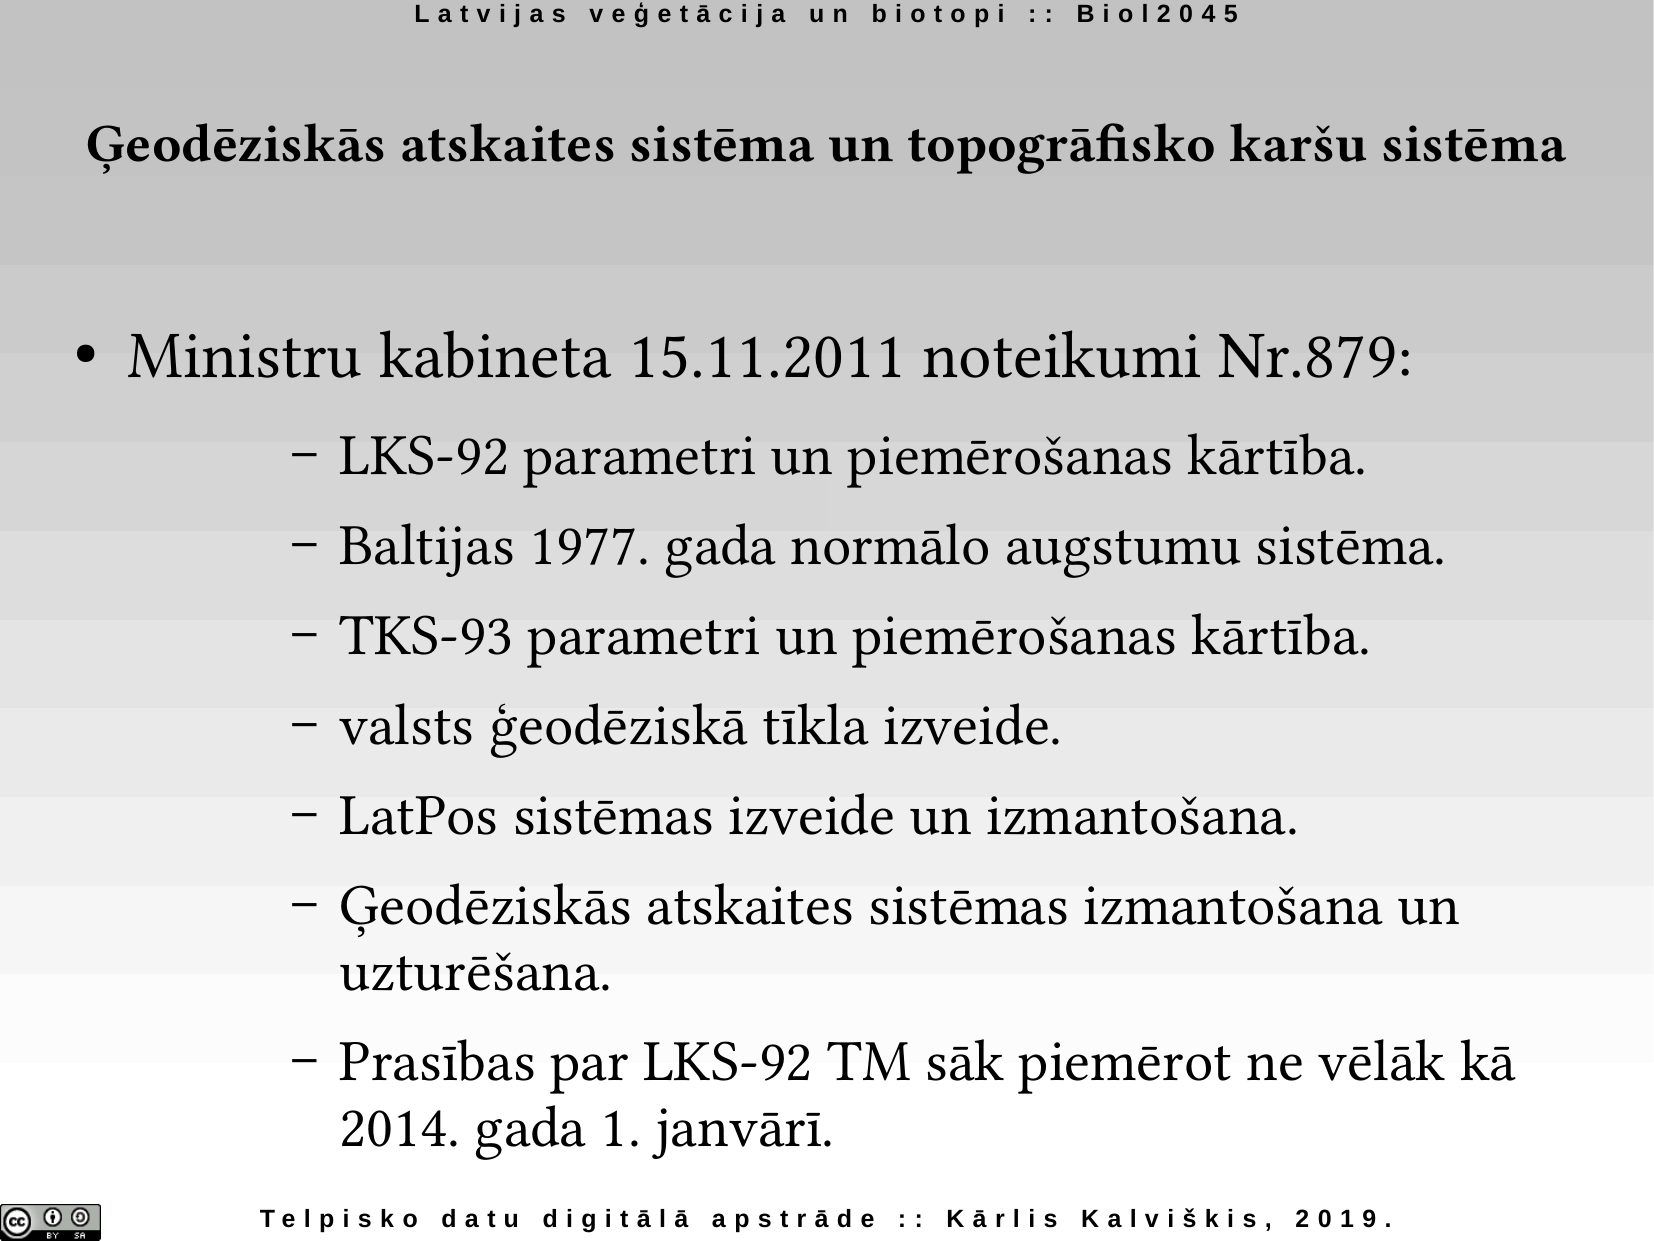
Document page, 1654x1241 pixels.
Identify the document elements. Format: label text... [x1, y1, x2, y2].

title Ģeodēziskās atskaites sistēma un topogrāfisko karšu sistēma [0, 1, 1654, 287]
picture [0, 287, 1654, 1241]
list Ministru kabineta 15.11.2011 noteikumi Nr.879: LKS-92 parametri un piemērošanas kārtība. Baltijas 1977. gada normālo augstumu sistēma. TKS-93 parametri un piemērošanas kārtība. valsts ģeodēziskā tīkla izveide. LatPos sistēmas izveide un izmantošana. Ģeodēziskās atskaites sistēmas izmantošana un uzturēšana. Prasības par LKS-92 TM sāk piemērot ne vēlāk kā 2014. gada 1. janvārī. [56, 317, 1600, 1175]
